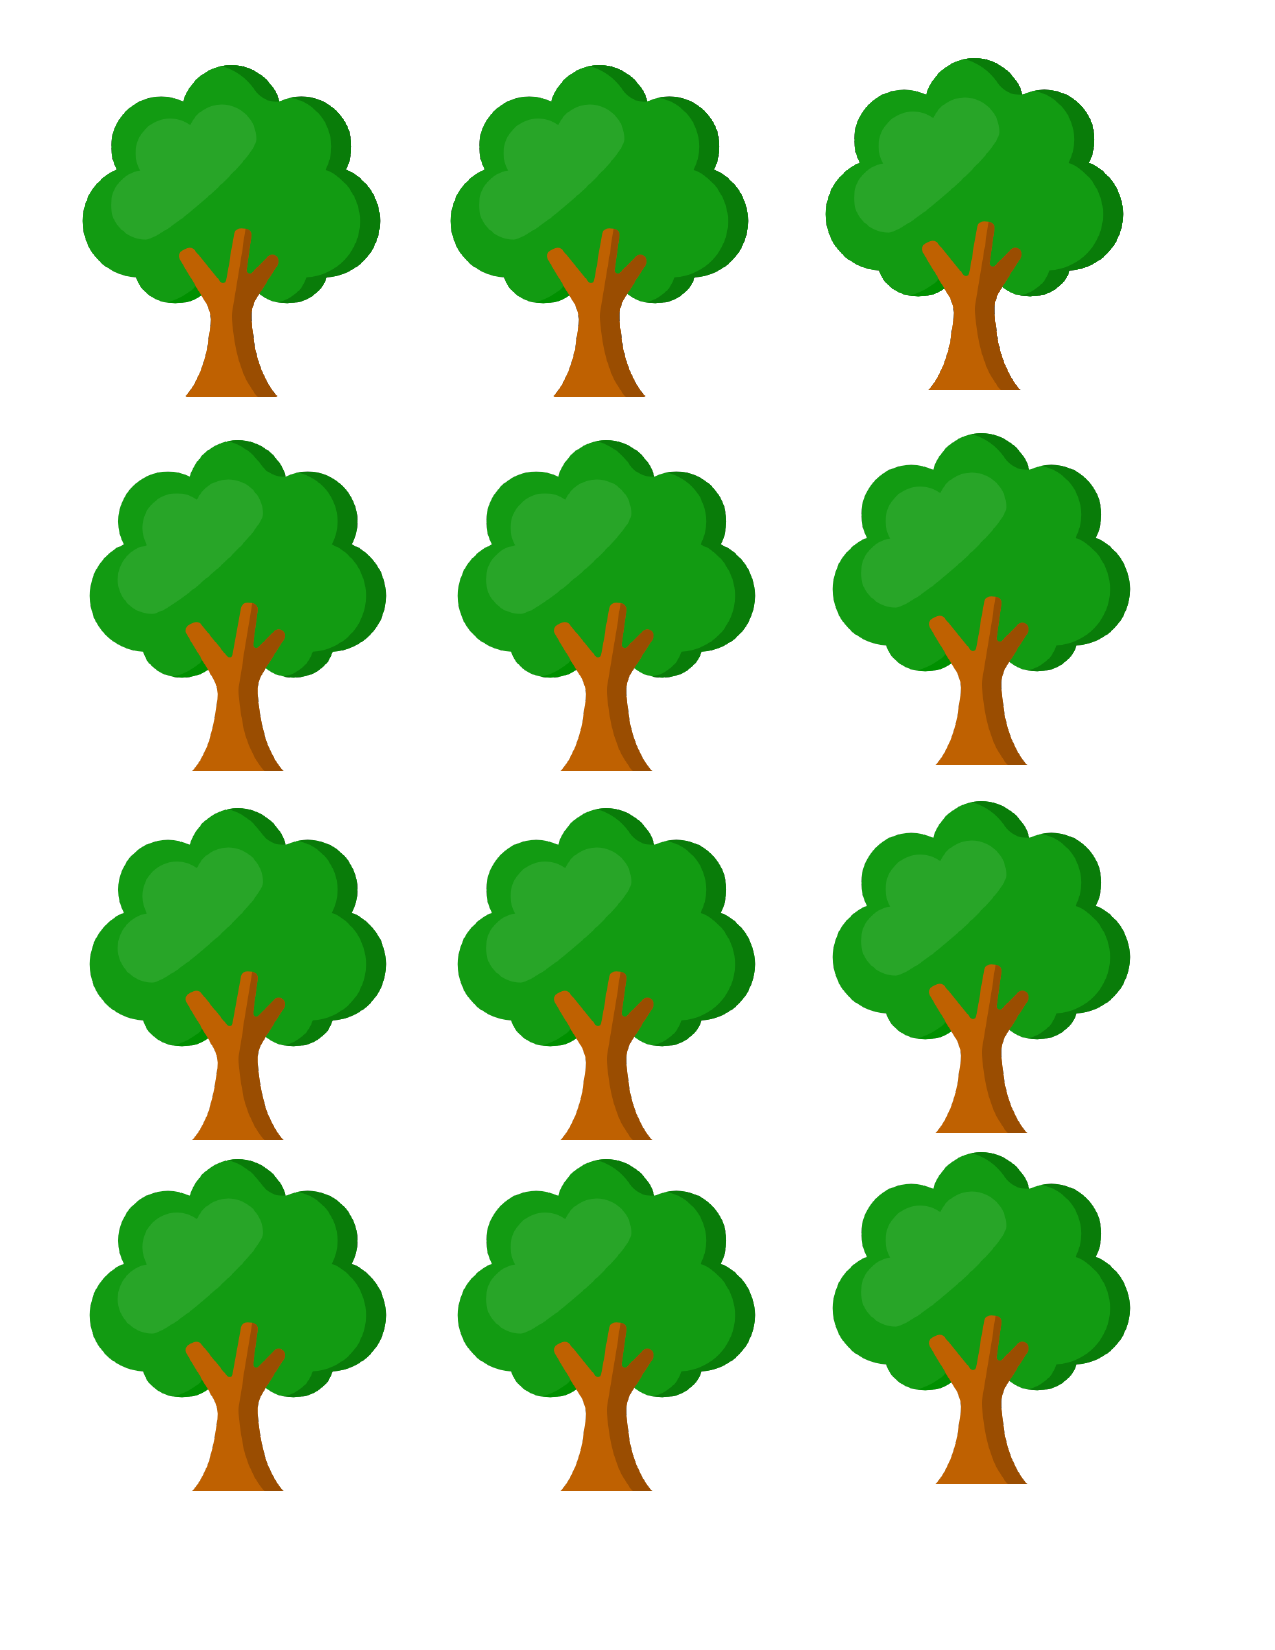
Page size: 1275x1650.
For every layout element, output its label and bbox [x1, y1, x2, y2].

picture [65, 65, 397, 397]
picture [815, 1152, 1147, 1484]
picture [433, 65, 765, 397]
picture [815, 801, 1147, 1133]
picture [72, 440, 403, 772]
picture [440, 440, 772, 772]
picture [440, 1159, 772, 1491]
picture [72, 1159, 403, 1491]
picture [808, 58, 1140, 390]
picture [440, 808, 772, 1140]
picture [72, 808, 403, 1140]
picture [815, 433, 1147, 765]
